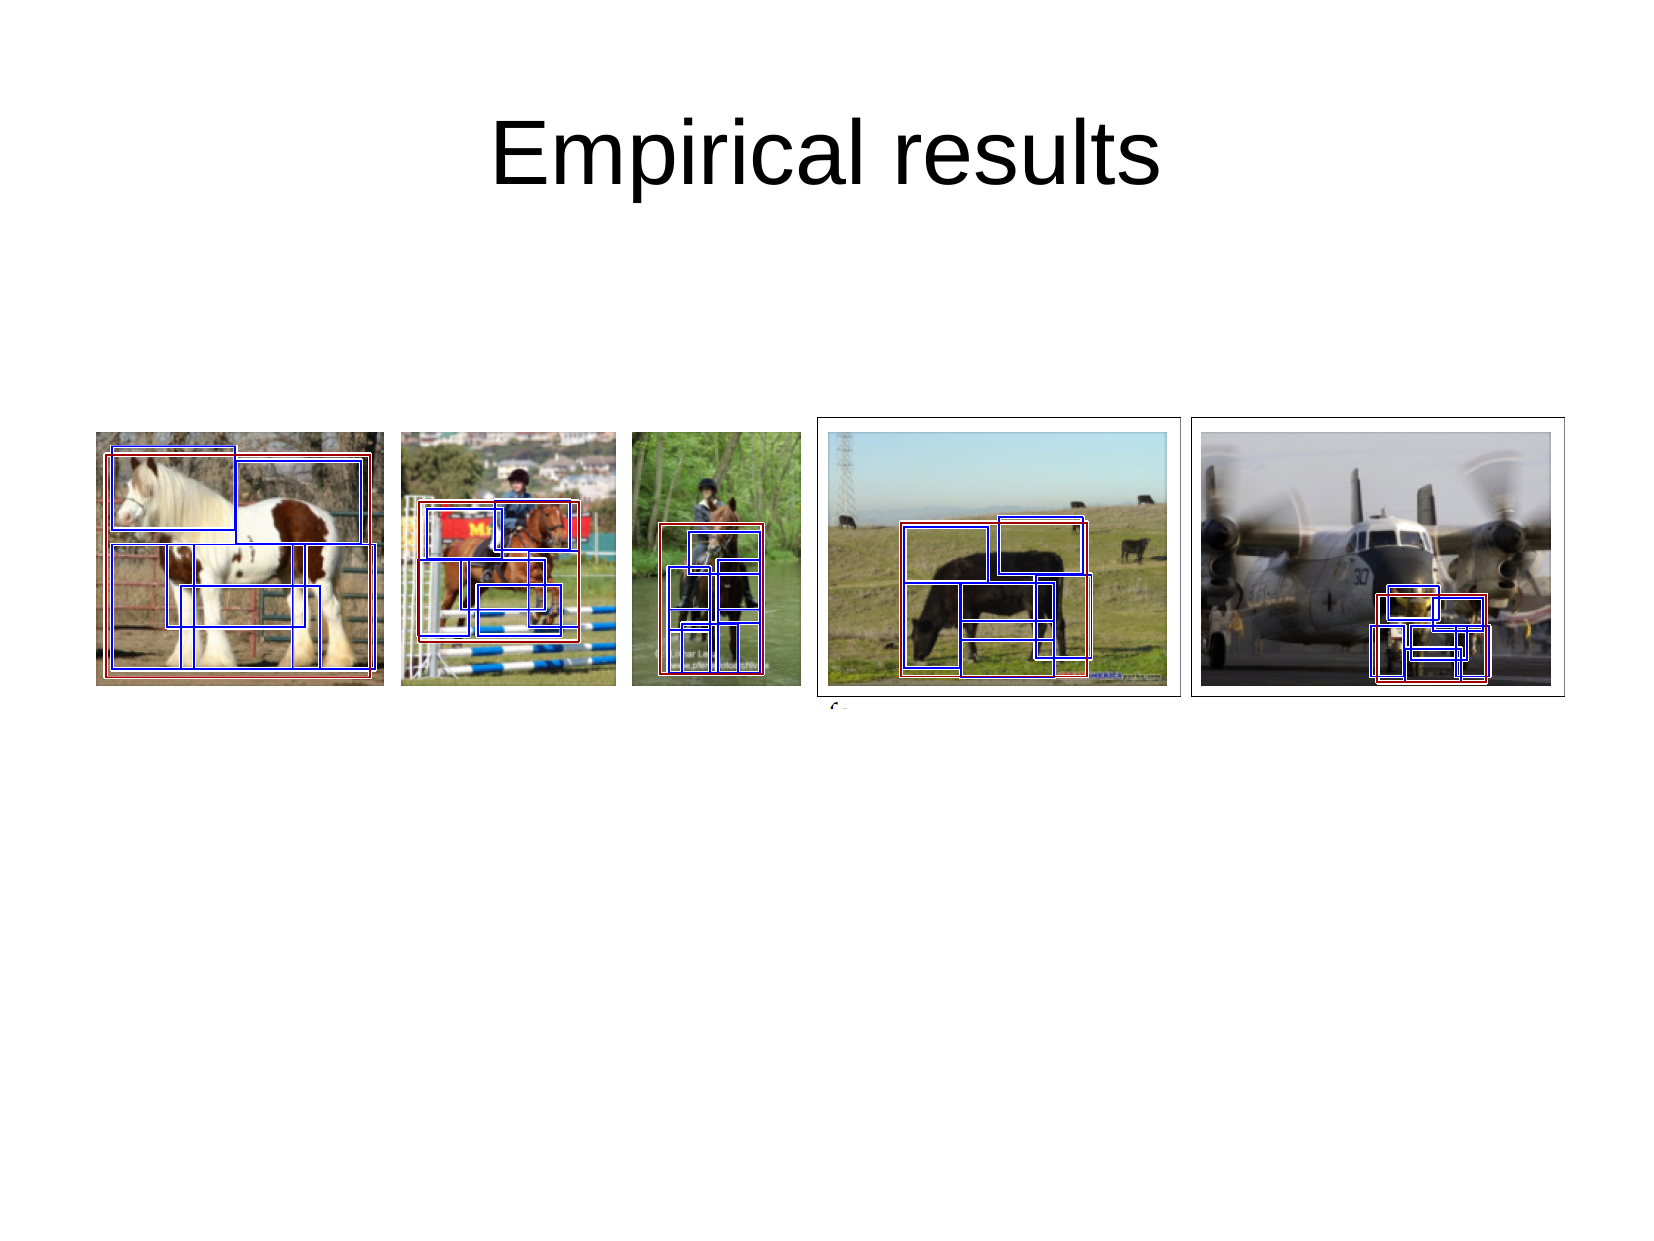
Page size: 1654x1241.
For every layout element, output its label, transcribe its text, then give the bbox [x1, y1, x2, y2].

title Empirical results [82, 49, 1571, 257]
picture [86, 413, 1565, 709]
